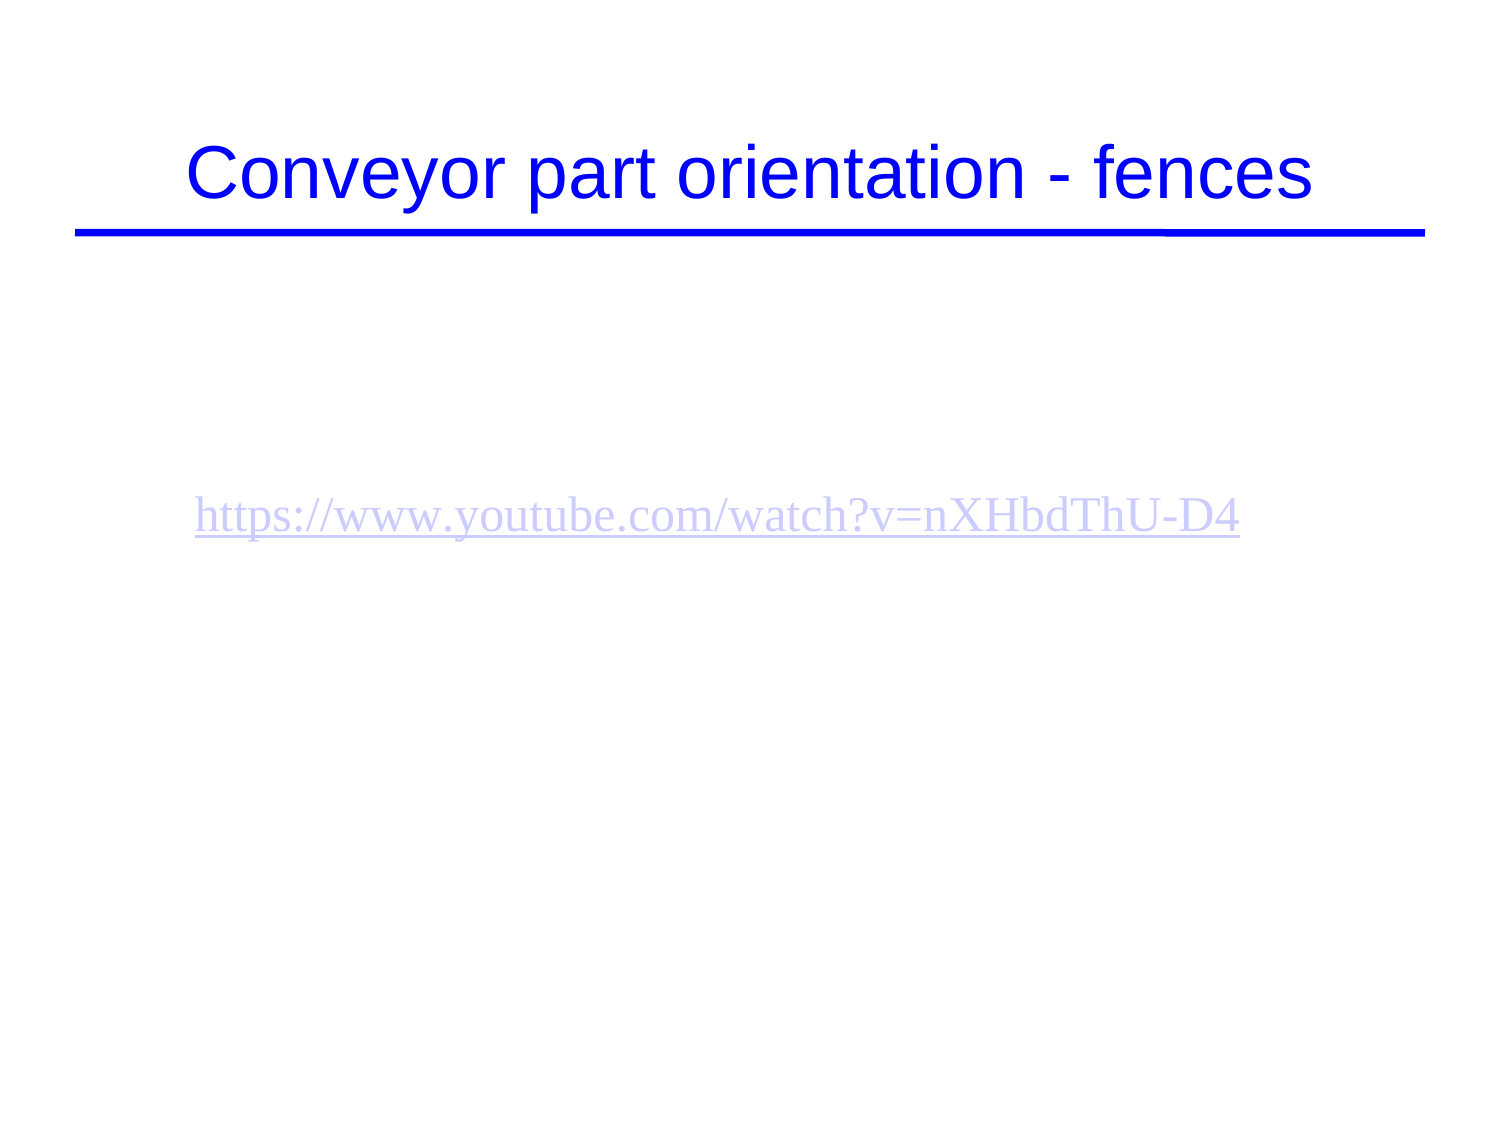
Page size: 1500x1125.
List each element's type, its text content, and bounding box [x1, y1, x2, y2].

text_box https://www.youtube.com/watch?v=nXHbdThU-D4 [179, 474, 1272, 550]
title Conveyor part orientation - fences [112, 80, 1388, 257]
